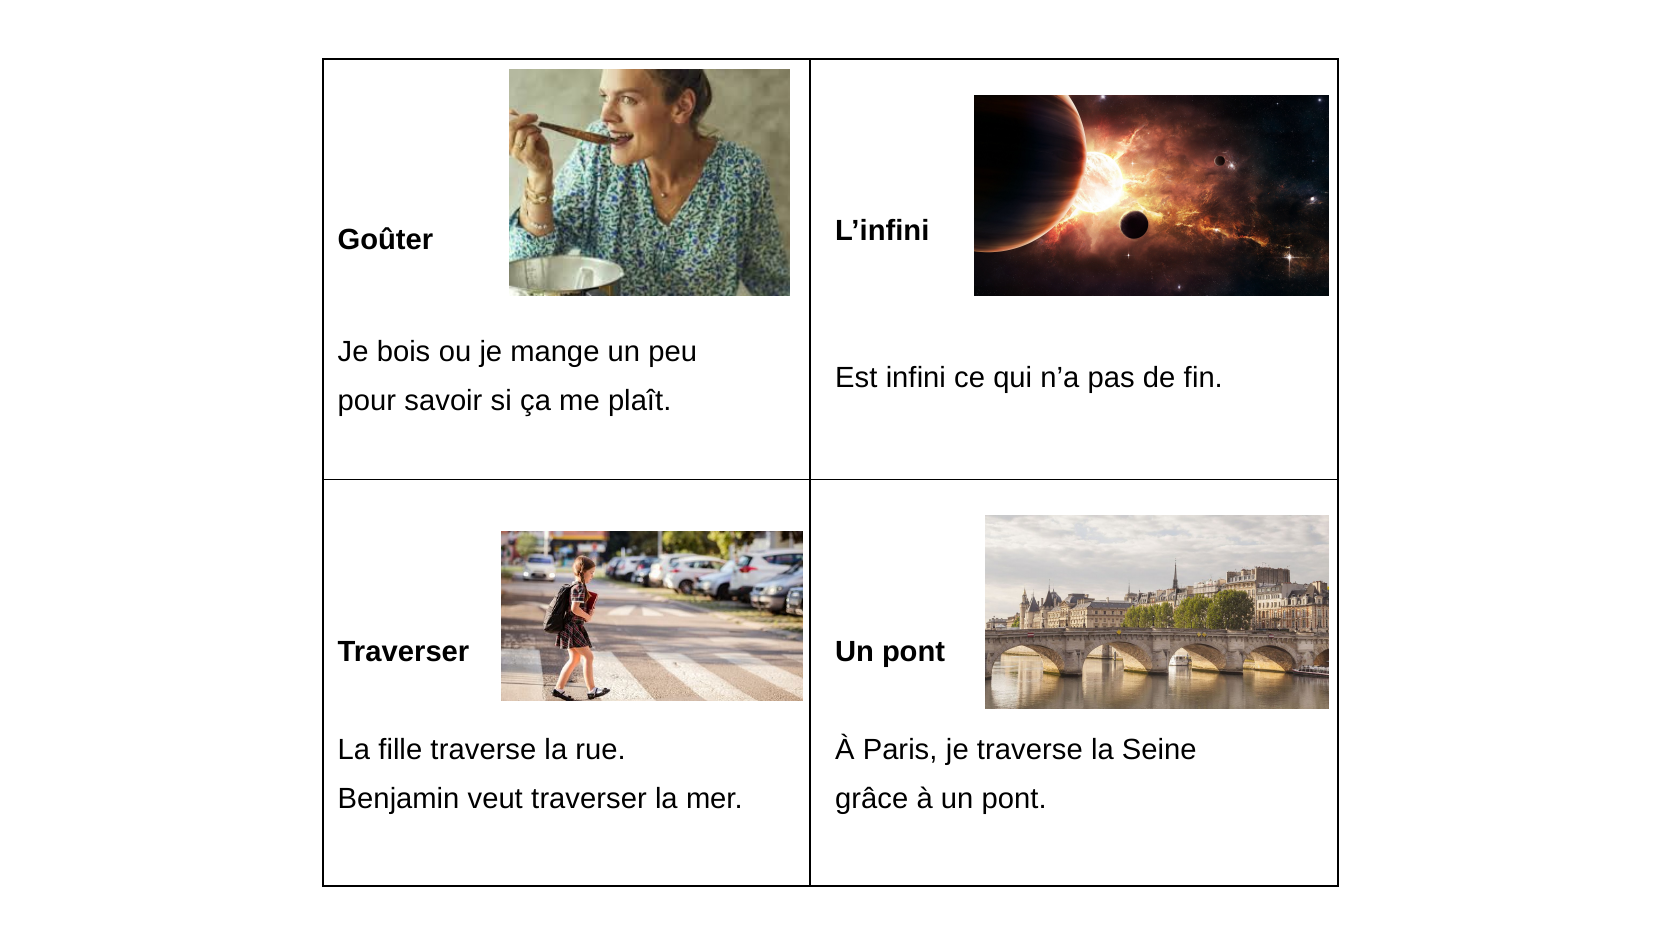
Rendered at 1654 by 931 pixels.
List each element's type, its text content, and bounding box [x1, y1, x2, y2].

table_header Goûter Je bois ou je mange un peu pour savoir si ça me plaît. [324, 60, 809, 479]
picture [974, 95, 1329, 296]
table_cell Traverser La fille traverse la rue. Benjamin veut traverser la mer. [324, 480, 809, 885]
table_cell Un pont À Paris, je traverse la Seine grâce à un pont. [811, 480, 1337, 885]
table_header L’infini Est infini ce qui n’a pas de fin. [811, 60, 1337, 479]
picture [509, 69, 790, 296]
picture [985, 515, 1329, 709]
picture [501, 531, 803, 701]
